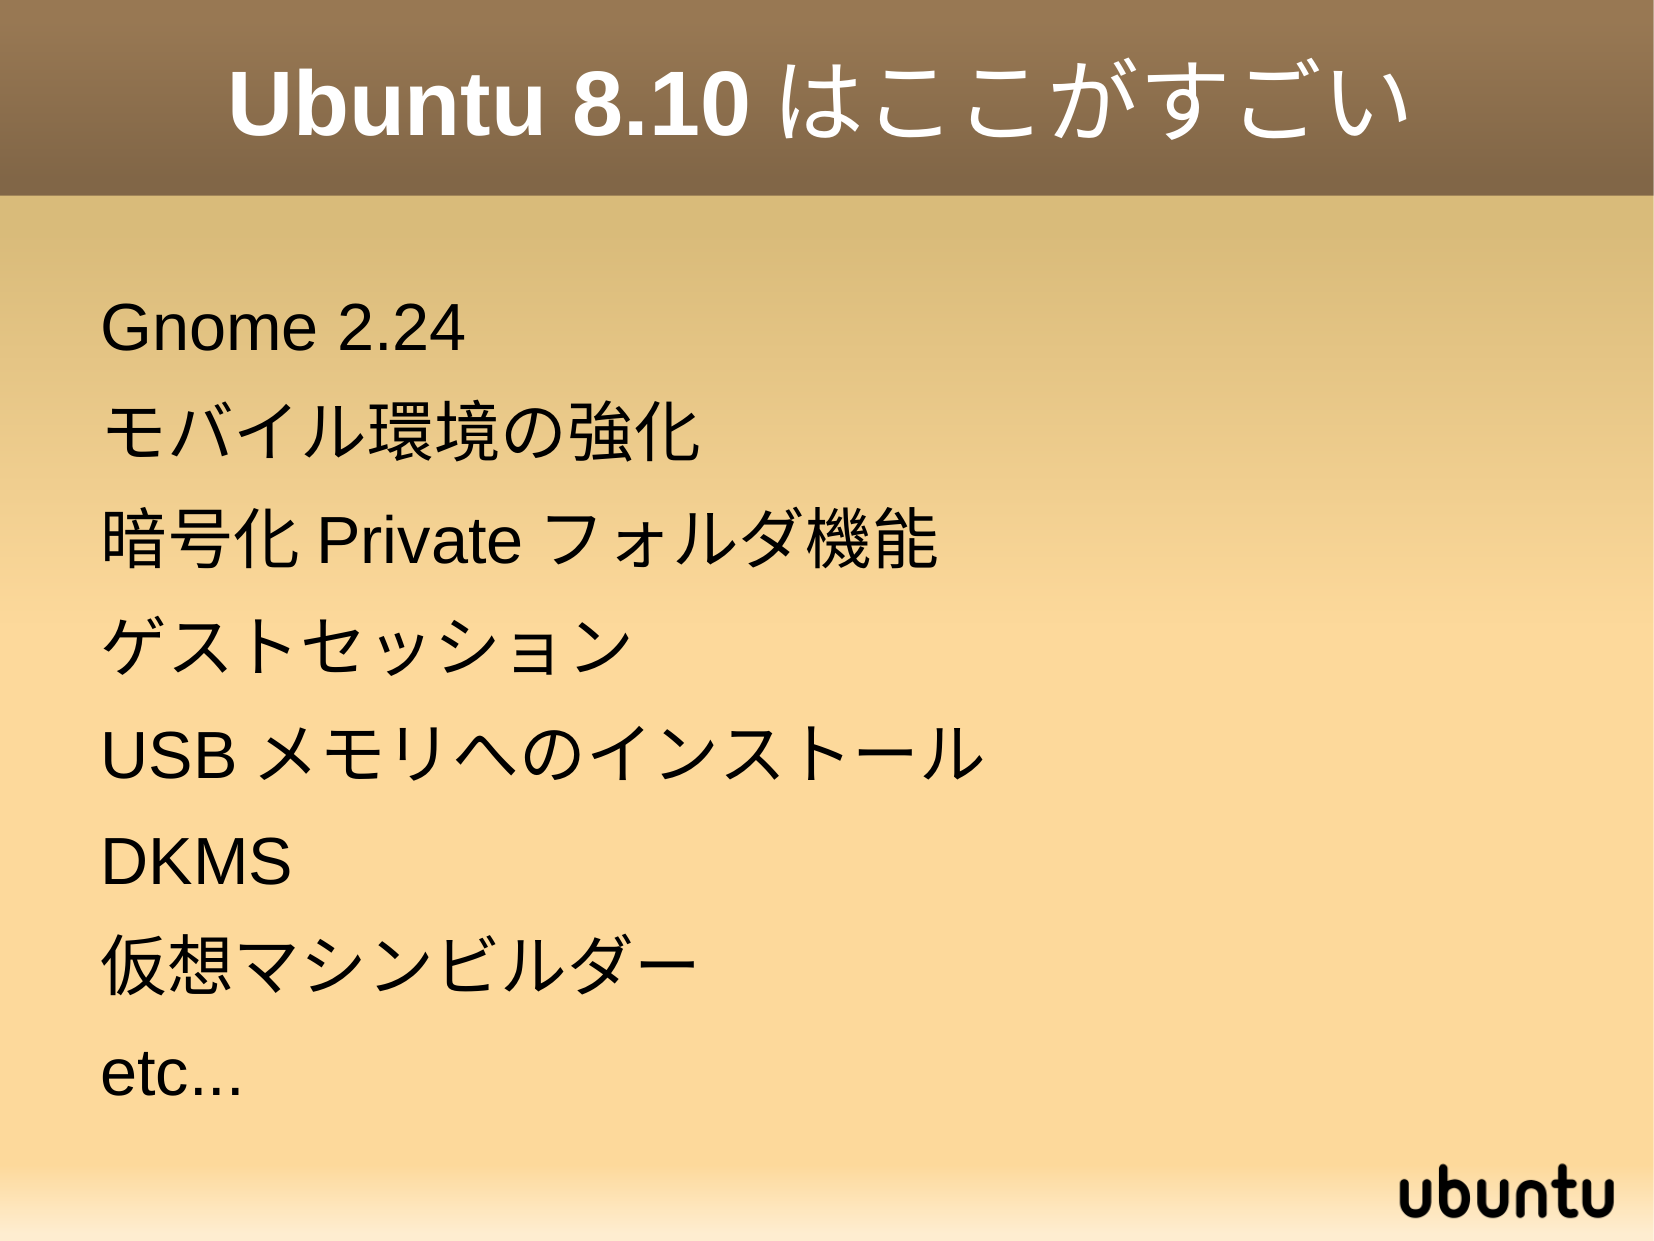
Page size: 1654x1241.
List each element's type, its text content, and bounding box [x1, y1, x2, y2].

list Gnome 2.24 モバイル環境の強化 暗号化Privateフォルダ機能 ゲストセッション USBメモリへのインストール DKMS 仮想マシンビルダー etc... [82, 290, 1571, 1111]
picture [0, 0, 1654, 1241]
title Ubuntu 8.10はここがすごい [76, 0, 1565, 208]
